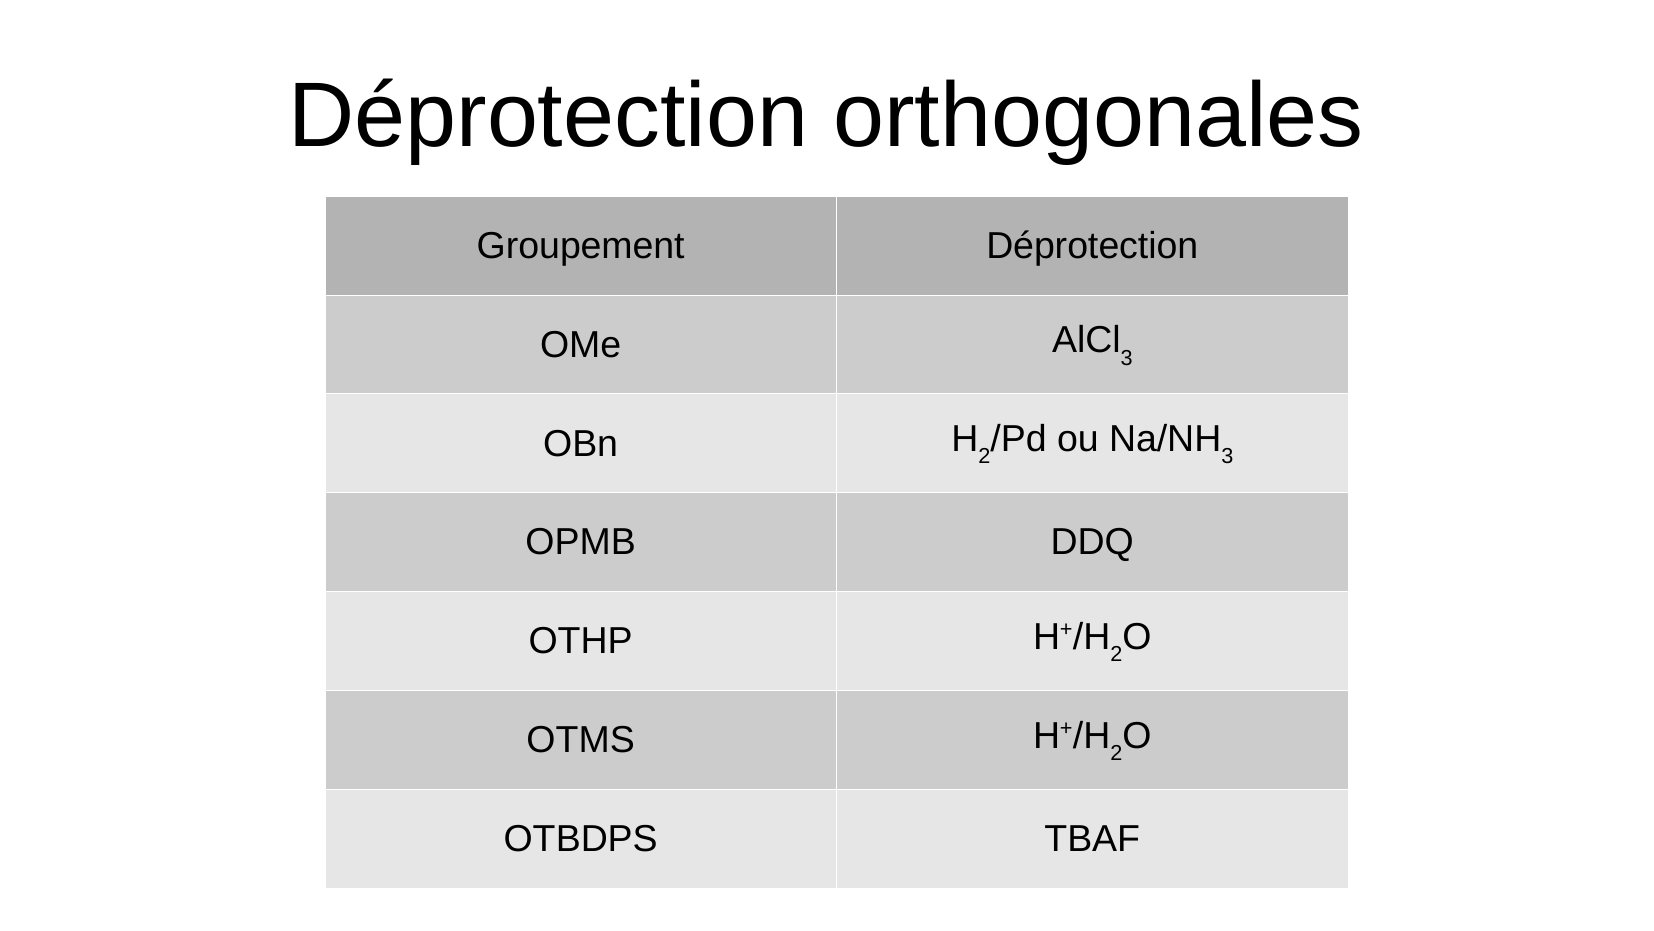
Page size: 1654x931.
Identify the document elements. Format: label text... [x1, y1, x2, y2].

table_cell H+/H2O [837, 691, 1348, 789]
table_header Groupement [326, 197, 836, 295]
table_cell AlCl3 [837, 296, 1348, 393]
table_header Déprotection [837, 197, 1348, 295]
table_cell H2/Pd ou Na/NH3 [837, 394, 1348, 492]
table_cell H+/H2O [837, 592, 1348, 690]
table_cell DDQ [837, 493, 1348, 591]
table_cell TBAF [837, 790, 1348, 888]
table_cell OTMS [326, 691, 836, 789]
table_cell OTBDPS [326, 790, 836, 888]
table_cell OTHP [326, 592, 836, 690]
table_cell OMe [326, 296, 836, 393]
title Déprotection orthogonales [82, 37, 1571, 193]
table_cell OPMB [326, 493, 836, 591]
table_cell OBn [326, 394, 836, 492]
